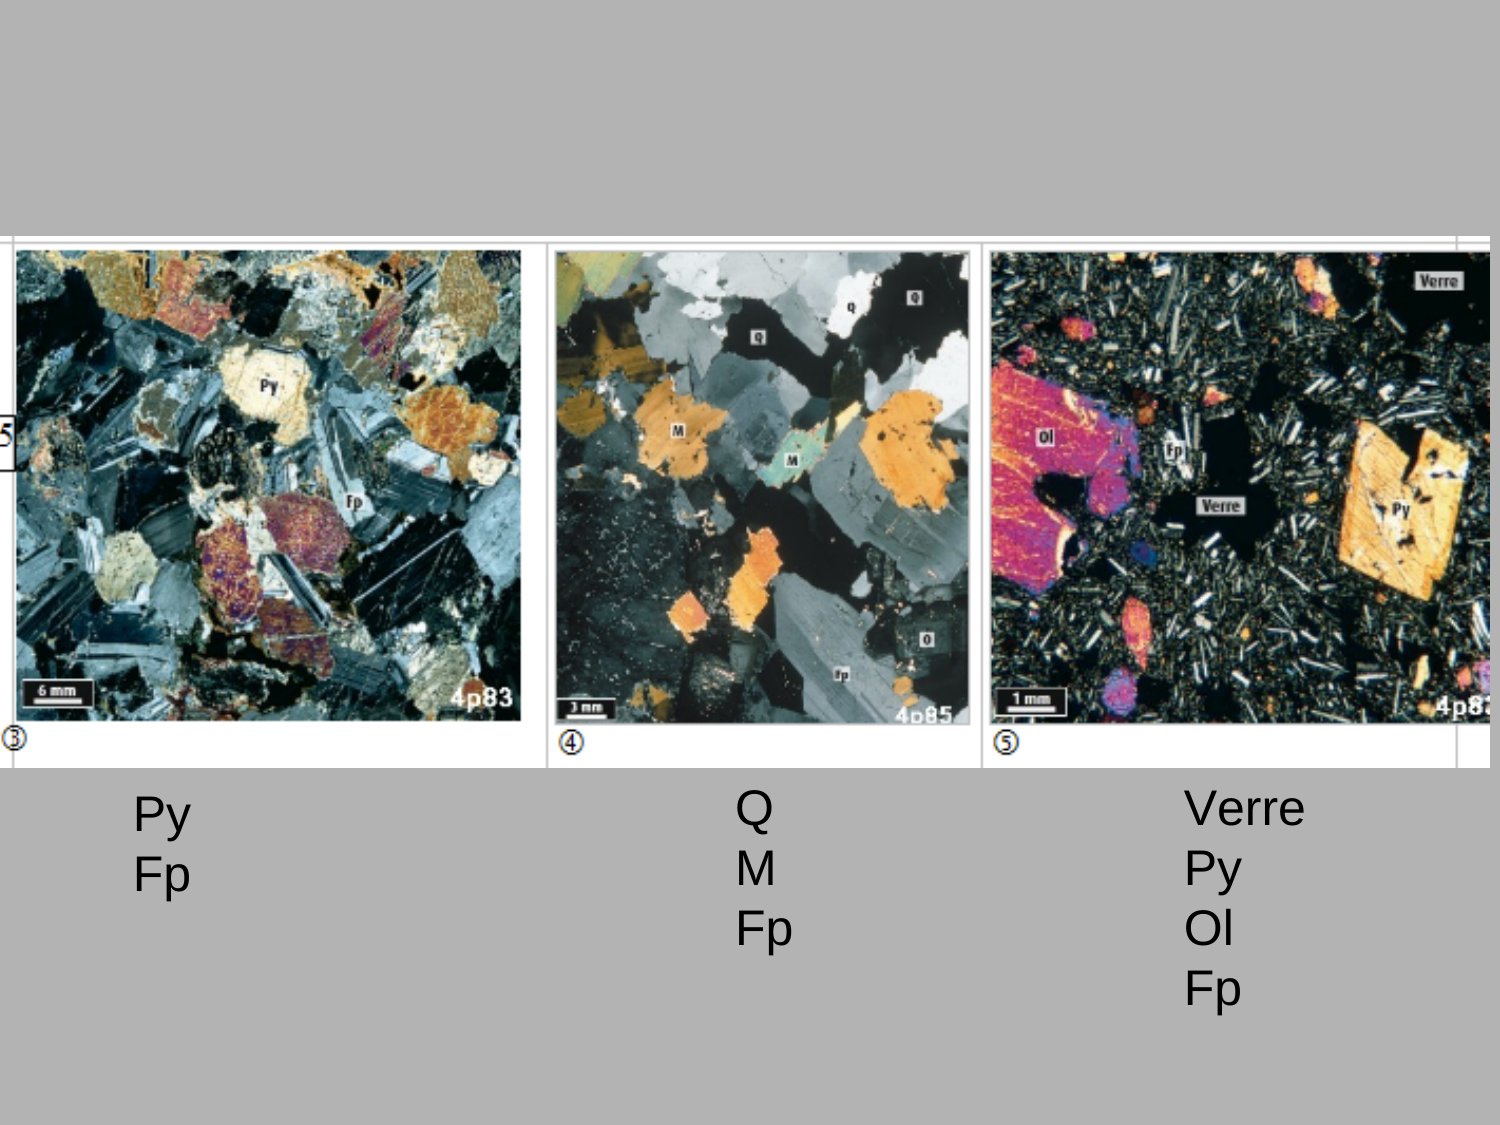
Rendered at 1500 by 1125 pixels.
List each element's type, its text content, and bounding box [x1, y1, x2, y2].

text_box Verre Py Ol Fp [1169, 767, 1376, 1023]
picture [0, 236, 1490, 768]
text_box Q M Fp [720, 767, 957, 963]
text_box Py Fp [118, 773, 296, 909]
